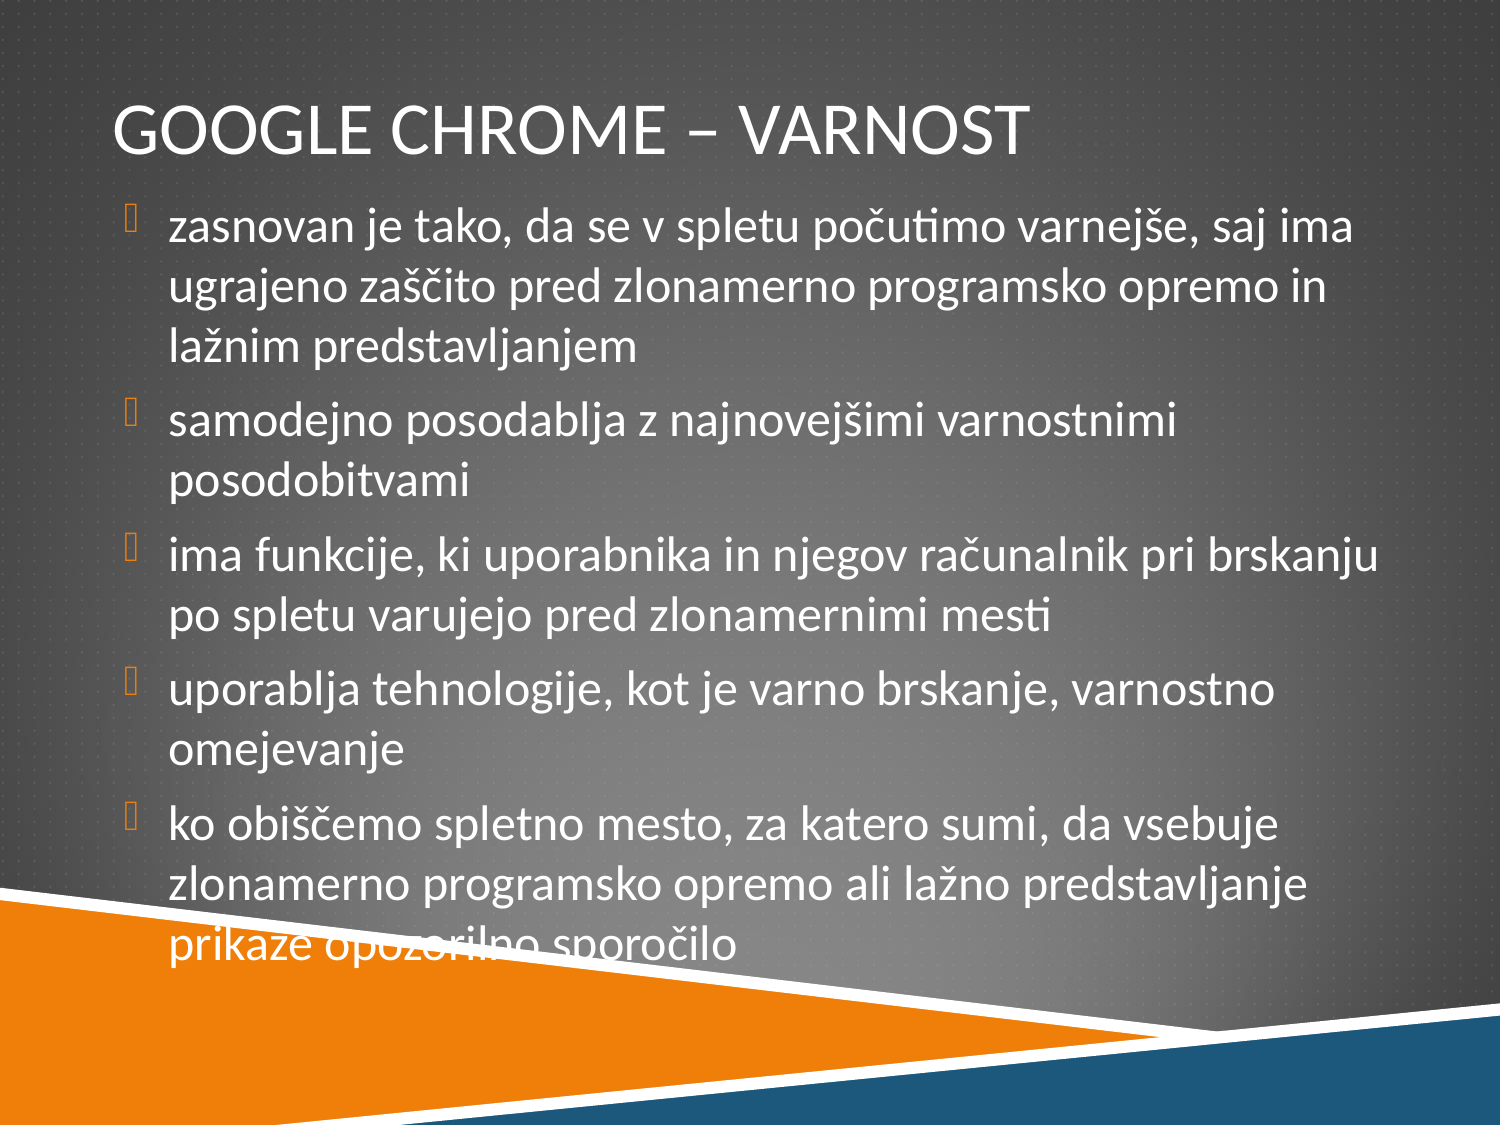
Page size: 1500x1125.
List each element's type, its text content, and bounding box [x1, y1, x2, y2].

picture [0, 0, 1500, 1031]
list zasnovan je tako, da se v spletu počutimo varnejše, saj ima ugrajeno zaščito pred zlonamerno programsko opremo in lažnim predstavljanjem samodejno posodablja z najnovejšimi varnostnimi posodobitvami ima funkcije, ki uporabnika in njegov računalnik pri brskanju po spletu varujejo pred zlonamernimi mesti uporablja tehnologije, kot je varno brskanje, varnostno omejevanje ko obiščemo spletno mesto, za katero sumi, da vsebuje zlonamerno programsko opremo ali lažno predstavljanje prikaže opozorilno sporočilo [112, 184, 1388, 978]
title GOOGLE CHROME – VARNOST [112, 30, 1388, 184]
